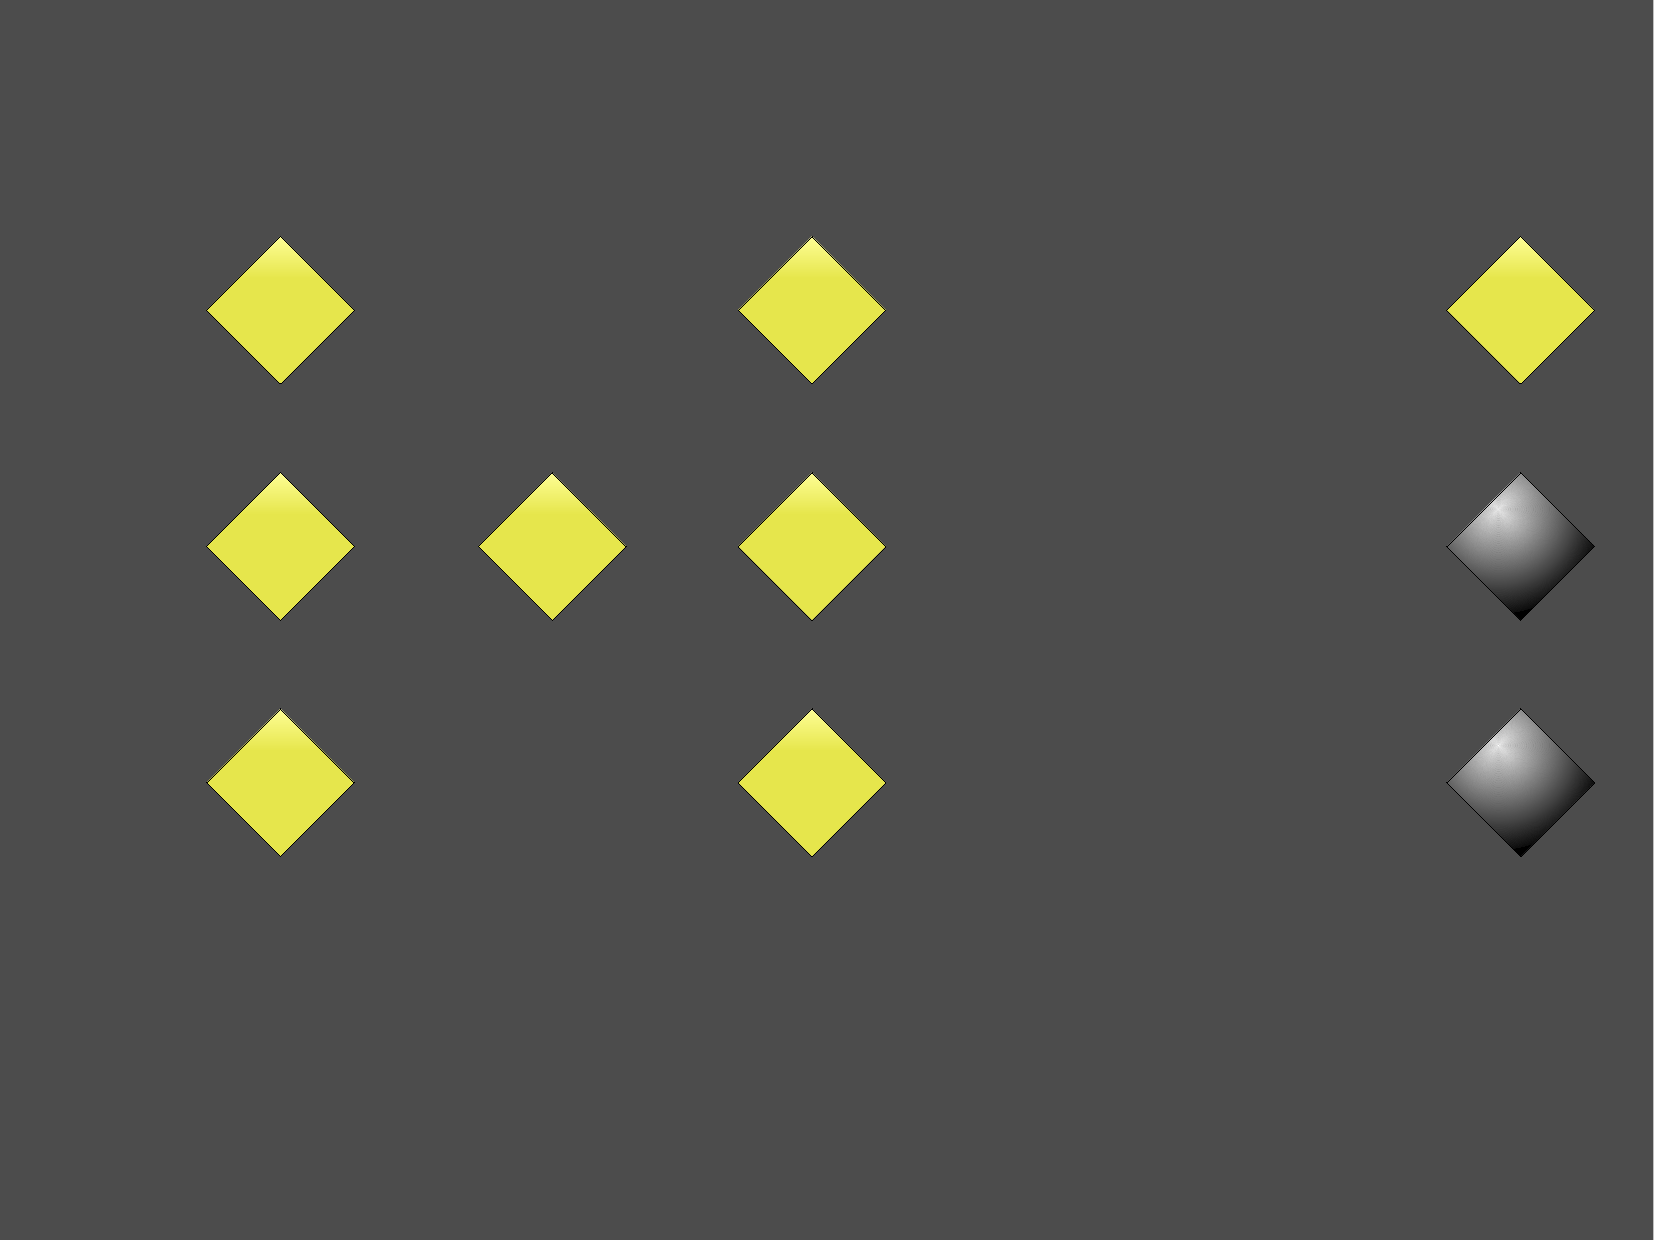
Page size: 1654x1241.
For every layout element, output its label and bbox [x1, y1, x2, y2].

text_box [478, 472, 627, 621]
text_box [738, 472, 886, 621]
text_box [206, 708, 355, 857]
text_box [1446, 708, 1595, 857]
text_box [738, 708, 886, 857]
text_box [738, 236, 886, 384]
text_box [1446, 236, 1595, 384]
text_box [1446, 472, 1595, 621]
text_box [206, 236, 355, 384]
text_box [206, 472, 355, 621]
